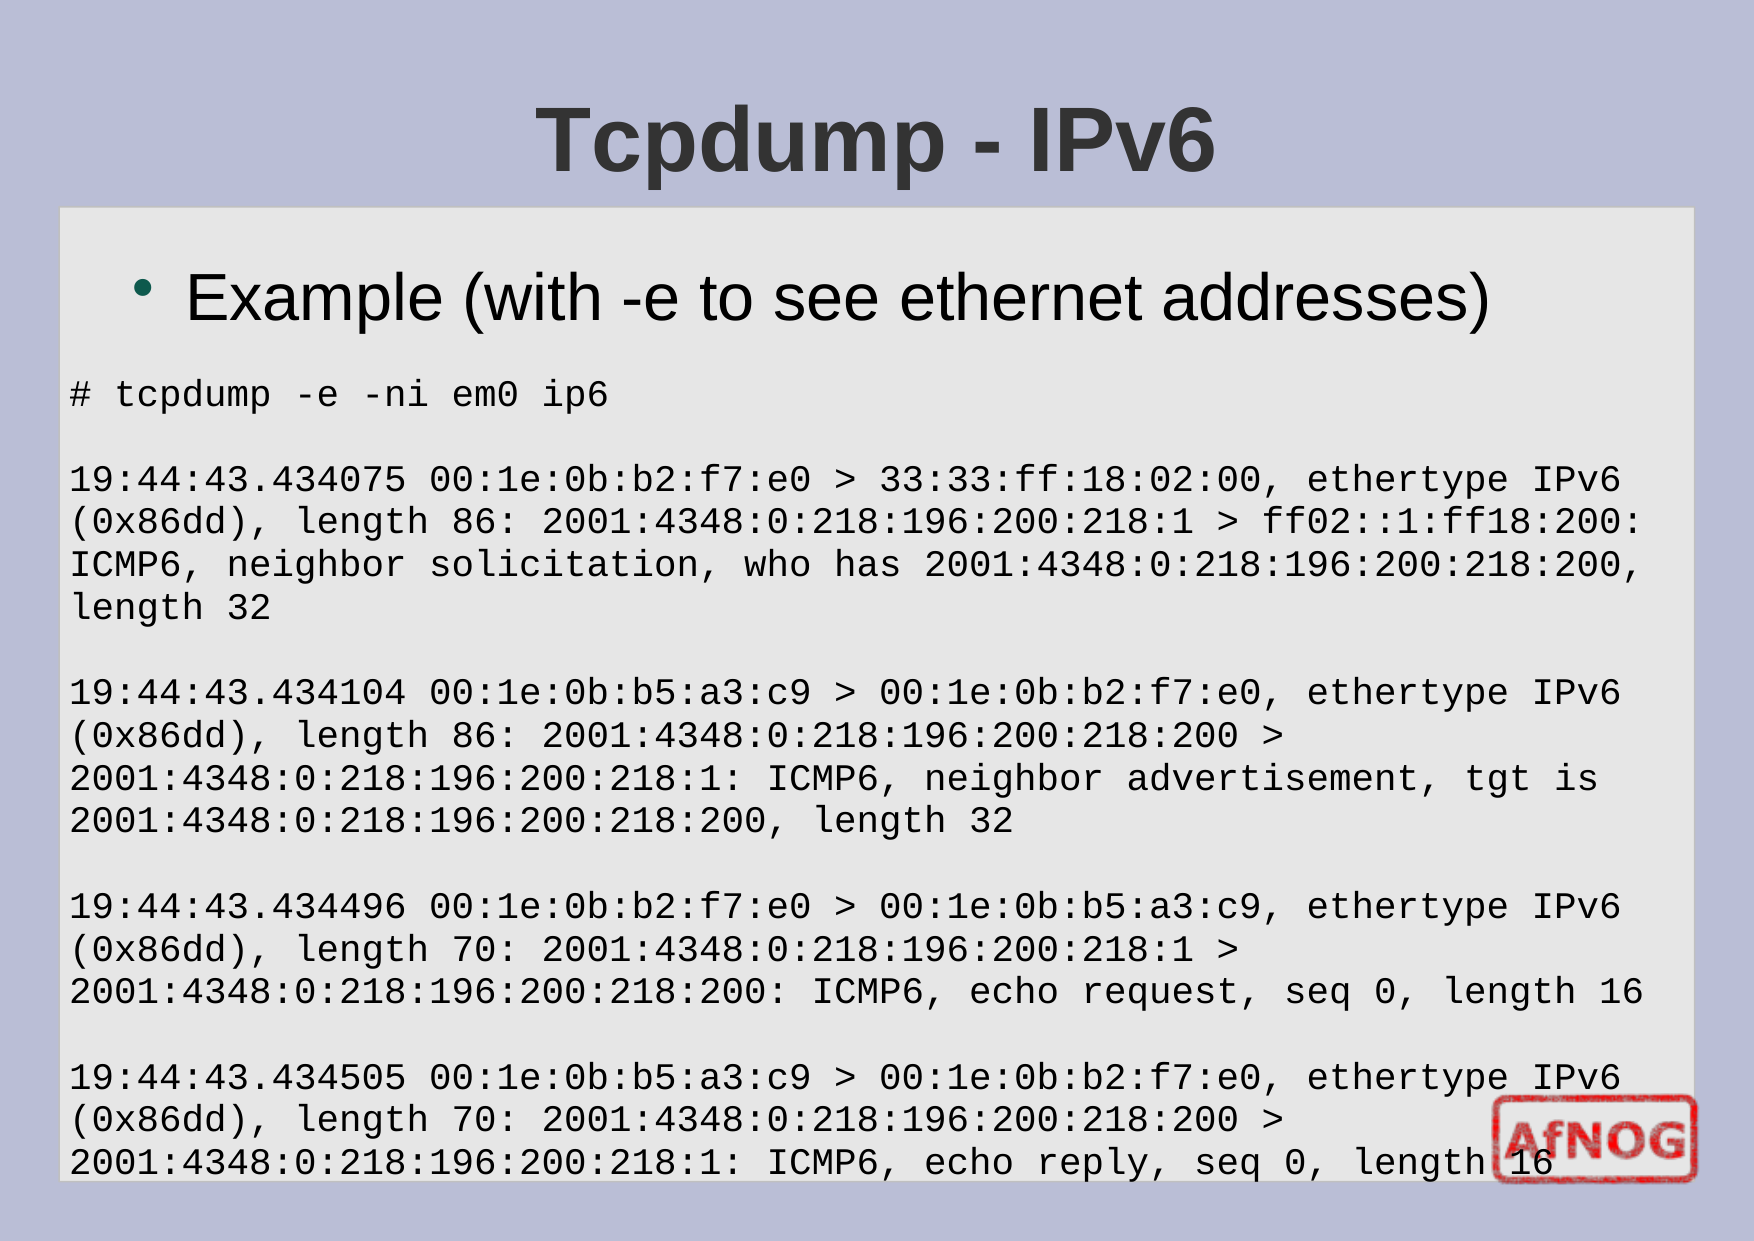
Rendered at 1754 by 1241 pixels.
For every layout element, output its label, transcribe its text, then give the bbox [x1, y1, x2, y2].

text_box [1511, 253, 1695, 1092]
list Example (with -e to see ethernet addresses)‏ [114, 252, 1511, 369]
text_box [1088, 1156, 1098, 1172]
text_box # tcpdump -e -ni em0 ip6 19:44:43.434075 00:1e:0b:b2:f7:e0 > 33:33:ff:18:02:00, ethertype IPv6 (0x86dd), length 86: 2001:4348:0:218:196:200:218:1 > ff02::1:ff18:200: ICMP6, neighbor solicitation, who has 2001:4348:0:218:196:200:218:200, length 32 19:44:43.434104 00:1e:0b:b5:a3:c9 > 00:1e:0b:b2:f7:e0, ethertype IPv6 (0x86dd), length 86: 2001:4348:0:218:196:200:218:200 > 2001:4348:0:218:196:200:218:1: ICMP6, neighbor advertisement, tgt is 2001:4348:0:218:196:200:218:200, length 32 19:44:43.434496 00:1e:0b:b2:f7:e0 > 00:1e:0b:b5:a3:c9, ethertype IPv6 (0x86dd), length 70: 2001:4348:0:218:196:200:218:1 > 2001:4348:0:218:196:200:218:200: ICMP6, echo request, seq 0, length 16 19:44:43.434505 00:1e:0b:b5:a3:c9 > 00:1e:0b:b2:f7:e0, ethertype IPv6 (0x86dd), length 70: 2001:4348:0:218:196:200:218:200 > 2001:4348:0:218:196:200:218:1: ICMP6, echo reply, seq 0, length 16 [67, 369, 1687, 1129]
text_box [1245, 1156, 1255, 1172]
title Tcpdump - IPv6 [59, 32, 1695, 253]
picture [1490, 1092, 1701, 1188]
text_box [59, 253, 1490, 1182]
text_box [1425, 1156, 1435, 1171]
